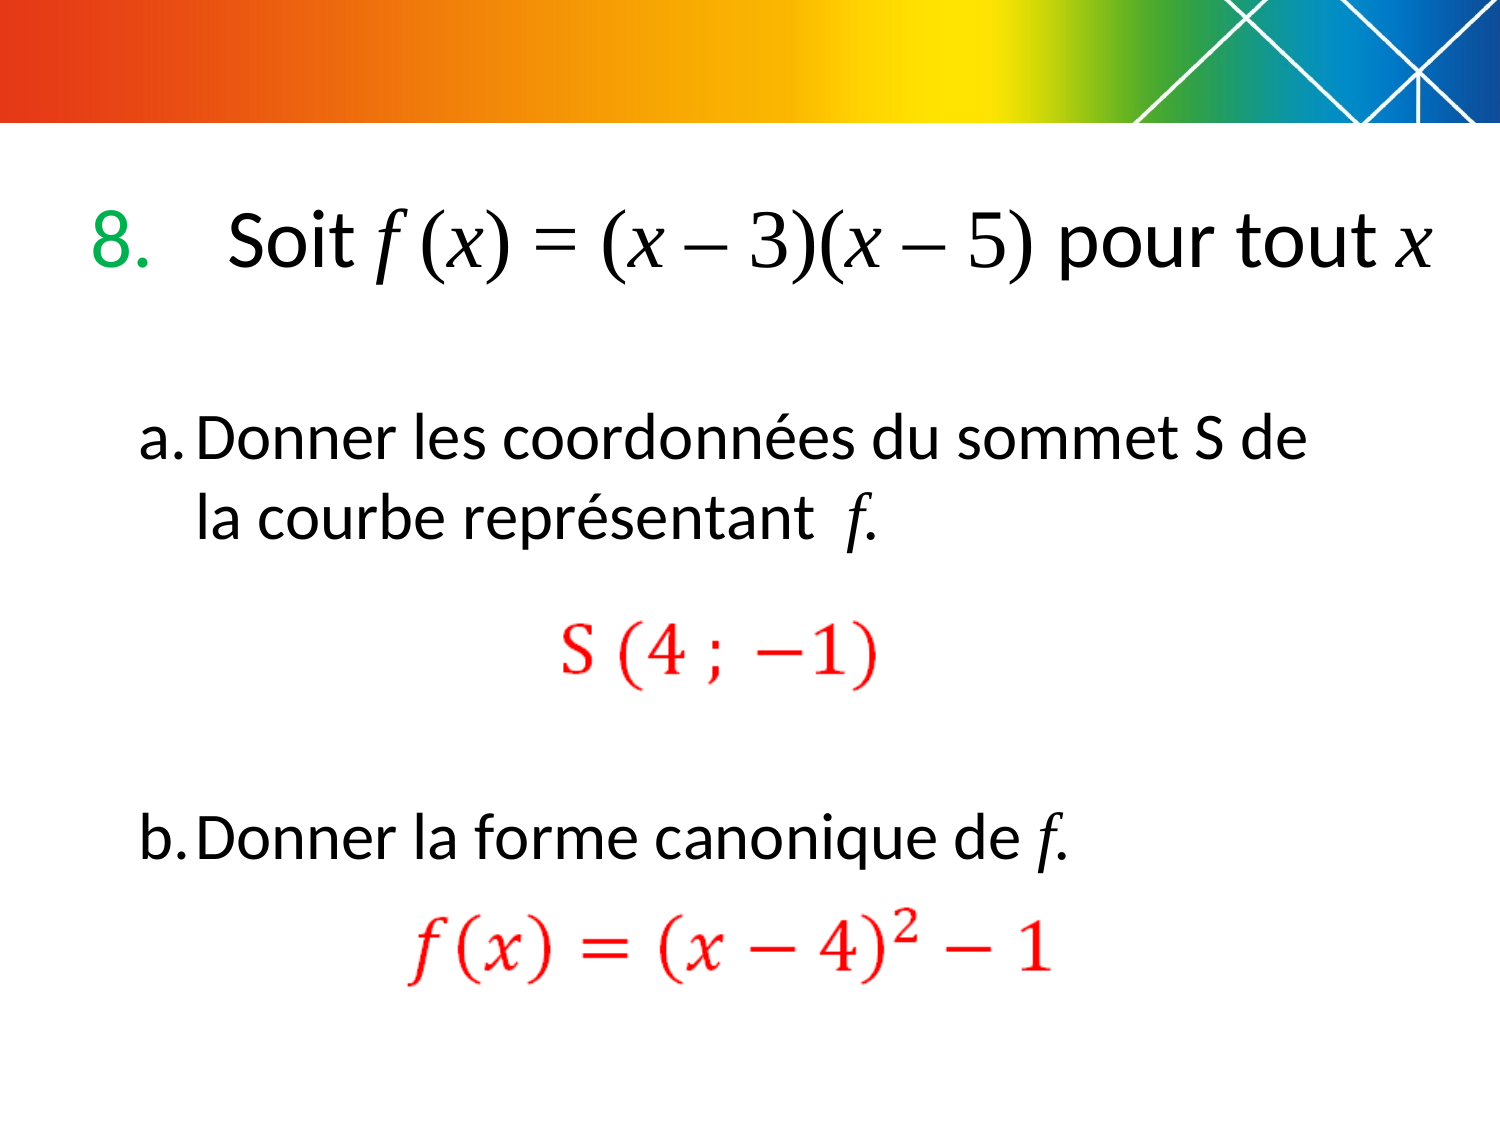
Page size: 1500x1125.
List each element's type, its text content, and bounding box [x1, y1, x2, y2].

picture [0, 0, 1359, 123]
picture [1340, 0, 1500, 123]
title Soit f (x) = (x – 3)(x – 5) pour tout x [75, 163, 1477, 305]
picture [537, 597, 904, 709]
text_box Donner les coordonnées du sommet S de la courbe représentant f. Donner la forme canonique de f. [123, 385, 1377, 881]
picture [383, 881, 1077, 1004]
